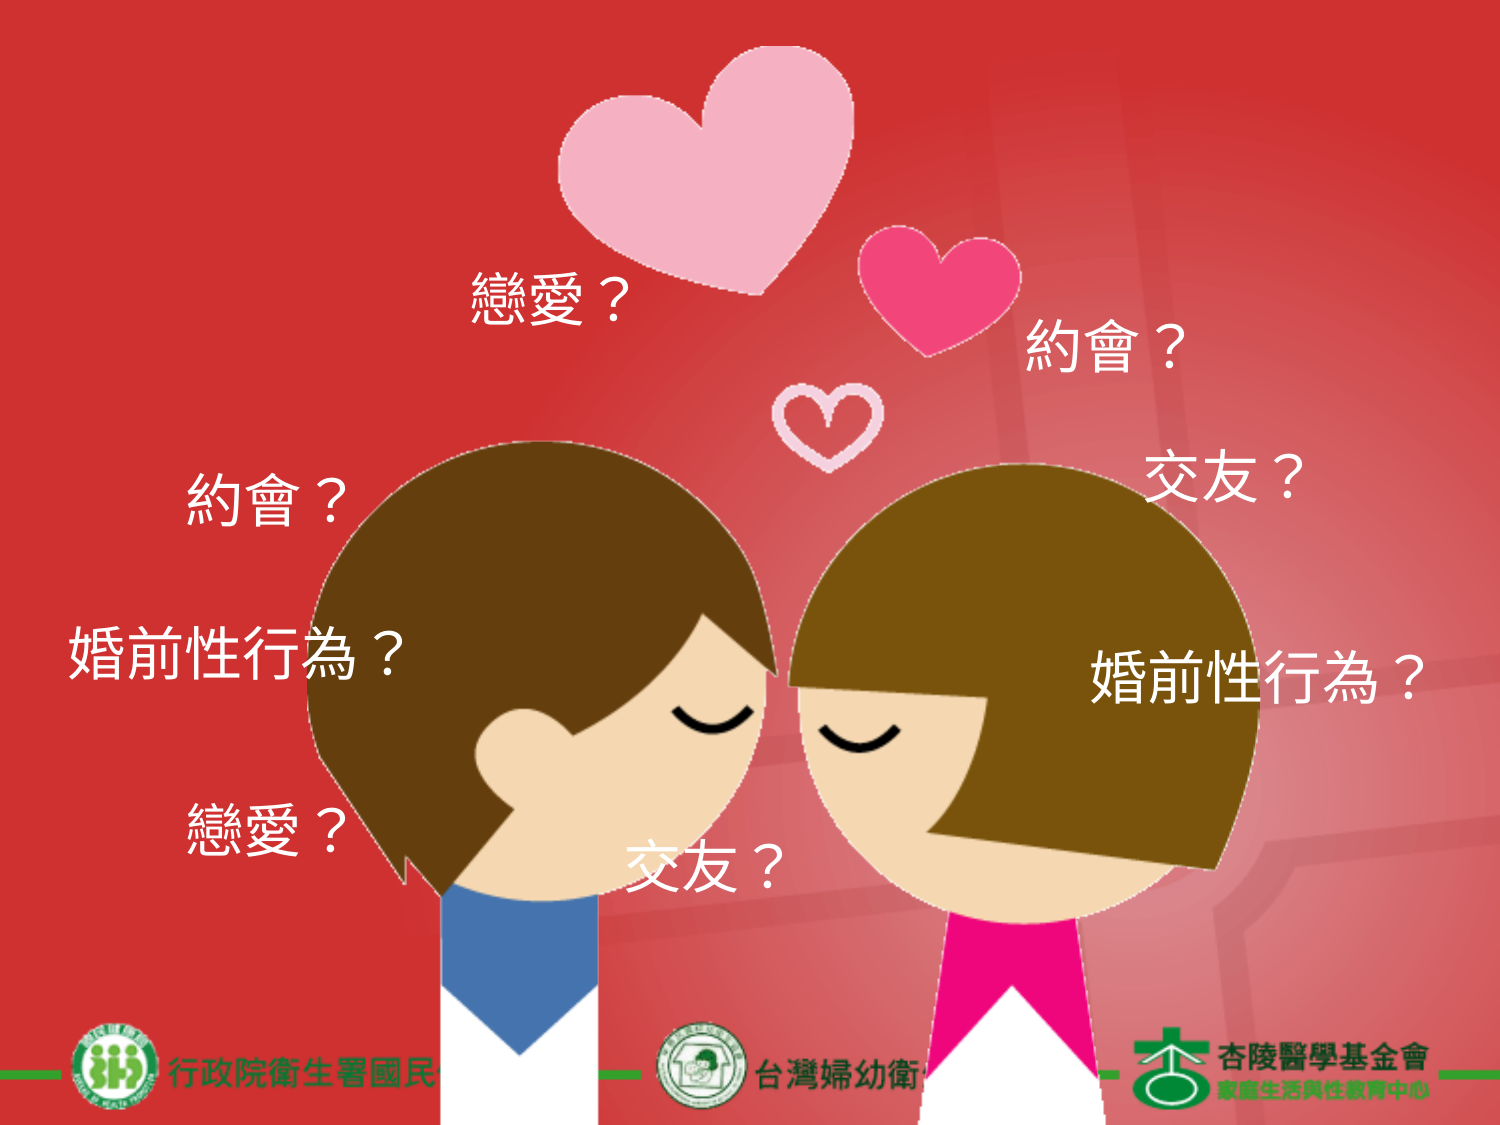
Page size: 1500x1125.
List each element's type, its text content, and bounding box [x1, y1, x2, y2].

text_box 戀愛？ [454, 255, 693, 341]
text_box 交友？ [1128, 432, 1389, 519]
text_box 戀愛？ [171, 786, 409, 873]
picture [0, 0, 1500, 1125]
text_box 交友？ [608, 822, 869, 908]
text_box 婚前性行為？ [1074, 633, 1500, 719]
text_box 約會？ [171, 456, 443, 542]
text_box 婚前性行為？ [53, 609, 479, 696]
text_box 約會？ [1009, 302, 1282, 389]
